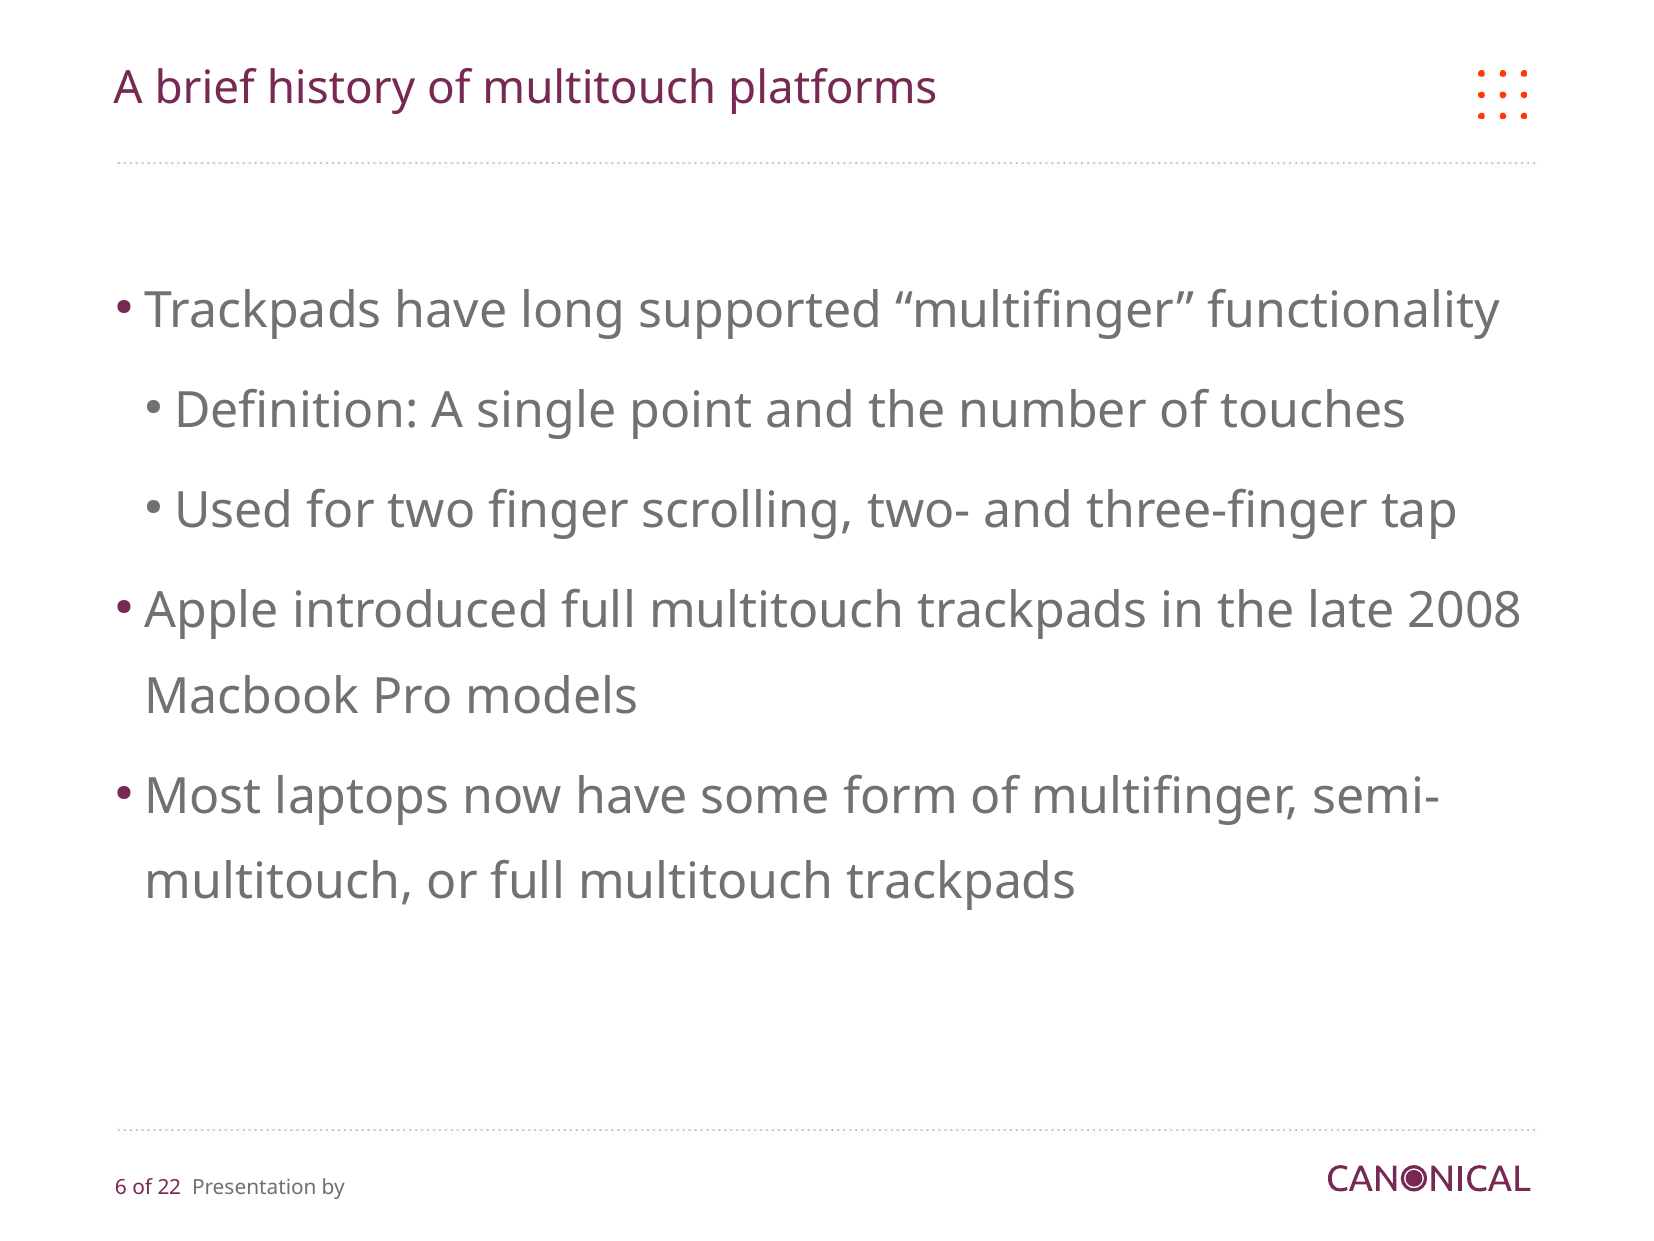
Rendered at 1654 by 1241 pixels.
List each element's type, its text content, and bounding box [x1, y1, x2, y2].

picture [116, 160, 1539, 168]
picture [116, 1128, 1539, 1135]
title A brief history of multitouch platforms [113, 64, 1382, 107]
picture [1478, 70, 1527, 119]
list Trackpads have long supported “multifinger” functionality Definition: A single point and the number of touches Used for two finger scrolling, two- and three-finger tap Apple introduced full multitouch trackpads in the late 2008 Macbook Pro models Most laptops now have some form of multifinger, semi-multitouch, or full multitouch trackpads [115, 257, 1540, 1076]
